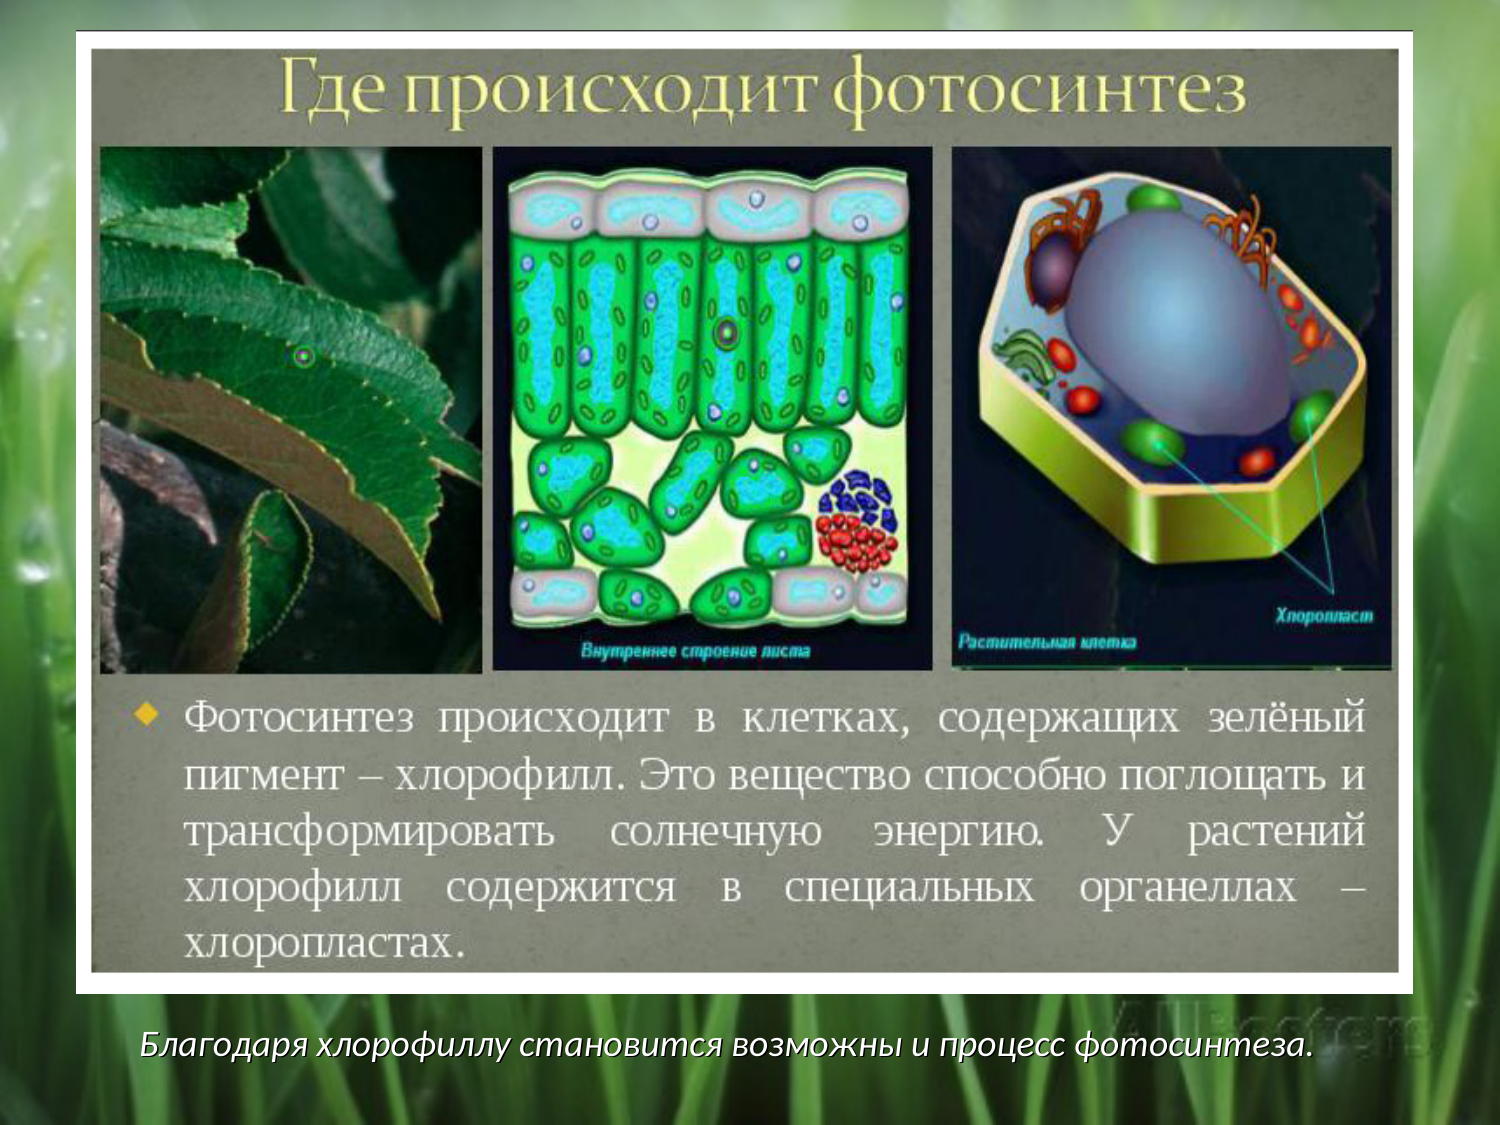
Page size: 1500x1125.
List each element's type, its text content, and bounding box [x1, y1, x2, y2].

picture [0, 0, 1500, 1125]
text_box Благодаря хлорофиллу становится возможны и процесс фотосинтеза. [123, 1011, 1376, 1072]
